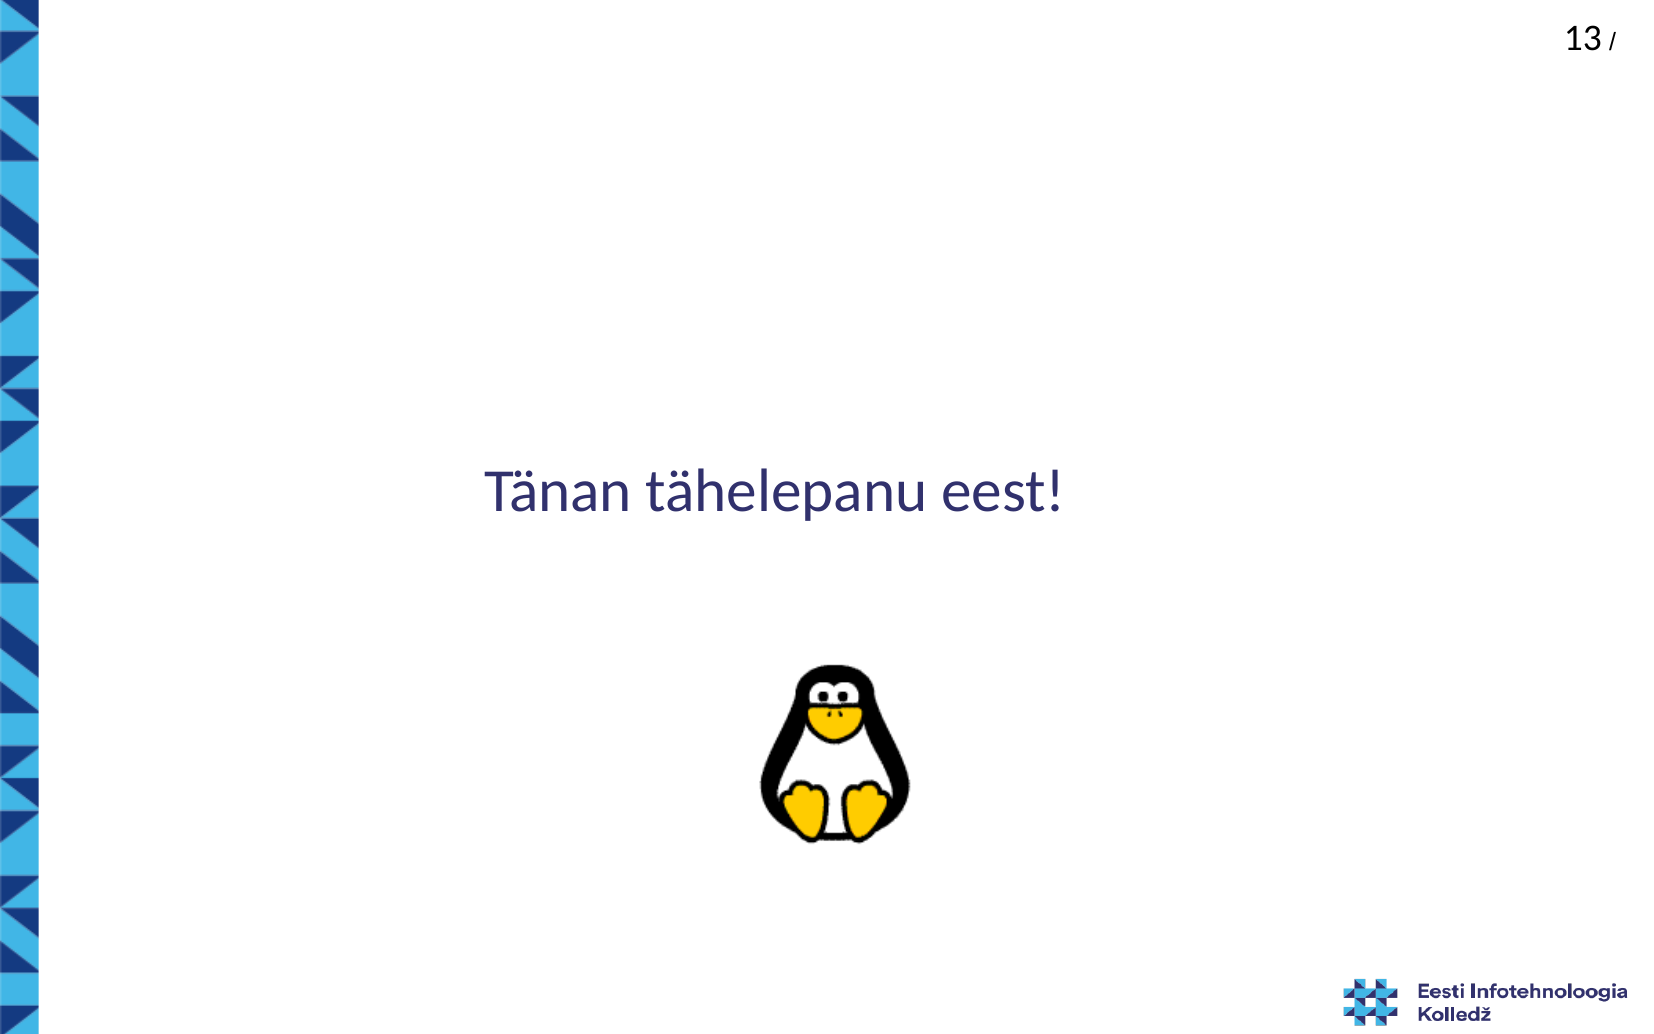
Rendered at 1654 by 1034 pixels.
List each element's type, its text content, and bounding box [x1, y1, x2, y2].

title Tänan tähelepanu eest! [484, 442, 1252, 532]
picture [708, 612, 959, 863]
